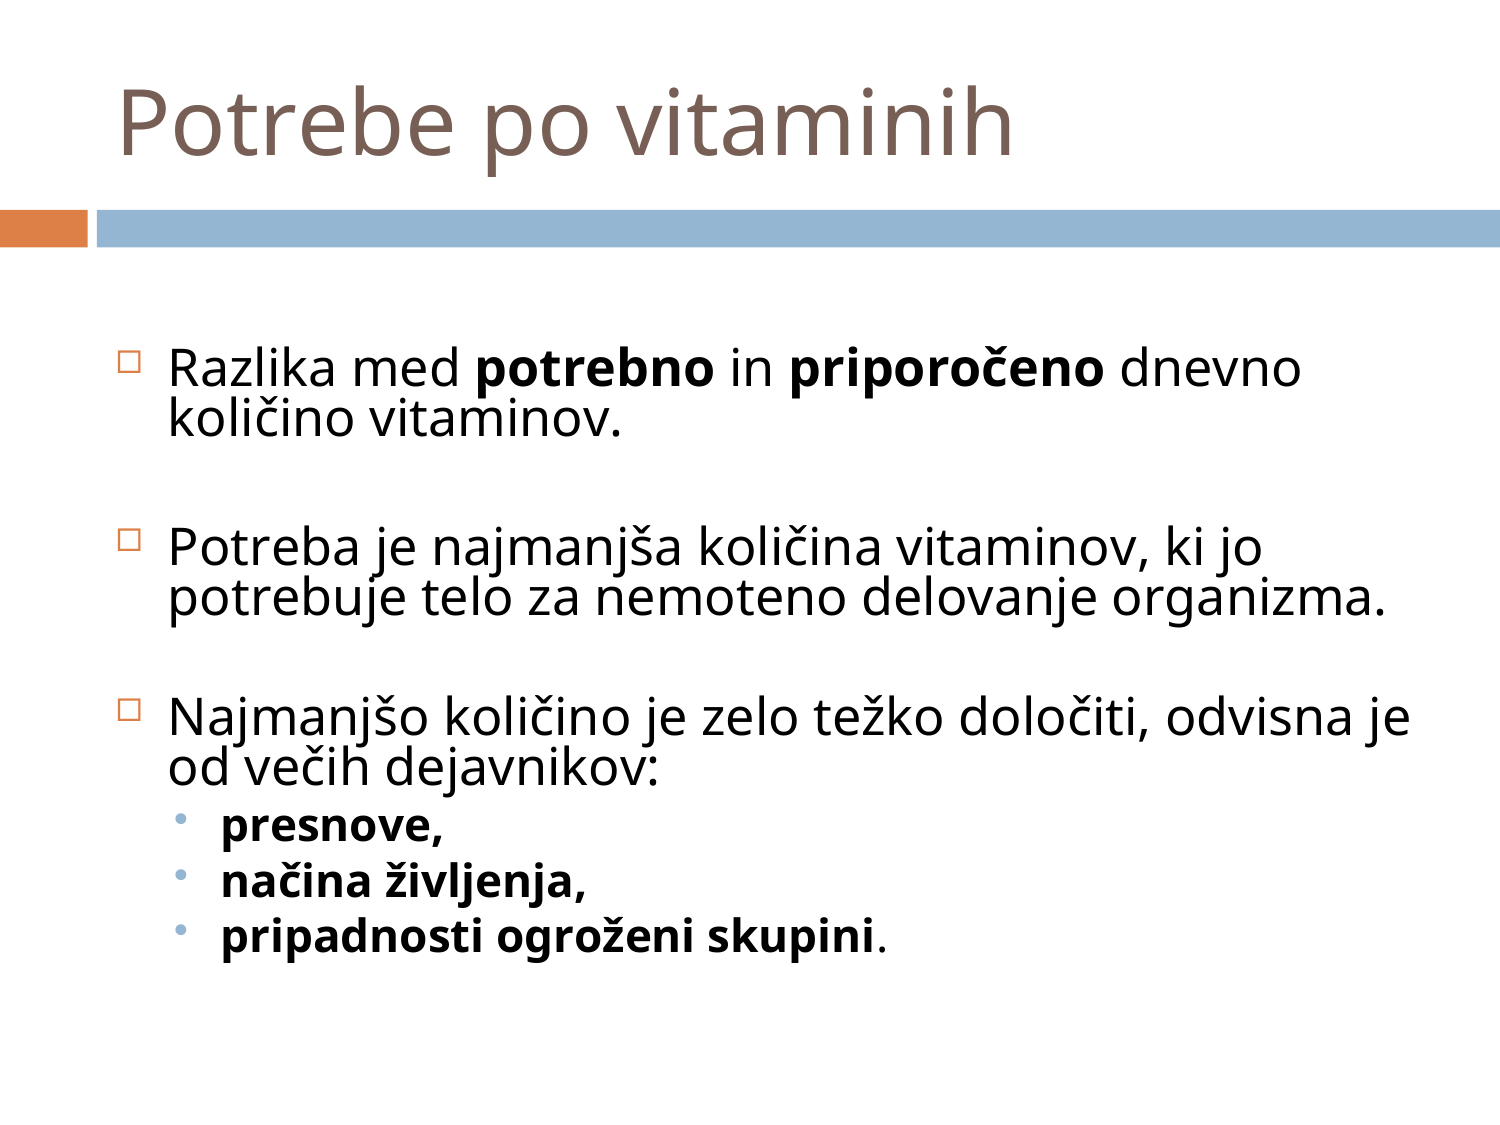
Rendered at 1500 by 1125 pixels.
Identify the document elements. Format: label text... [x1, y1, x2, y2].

list Razlika med potrebno in priporočeno dnevno količino vitaminov. Potreba je najmanjša količina vitaminov, ki jo potrebuje telo za nemoteno delovanje organizma. Najmanjšo količino je zelo težko določiti, odvisna je od večih dejavnikov: presnove, načina življenja, pripadnosti ogroženi skupini. [100, 262, 1438, 1016]
title Potrebe po vitaminih [100, 37, 1438, 201]
